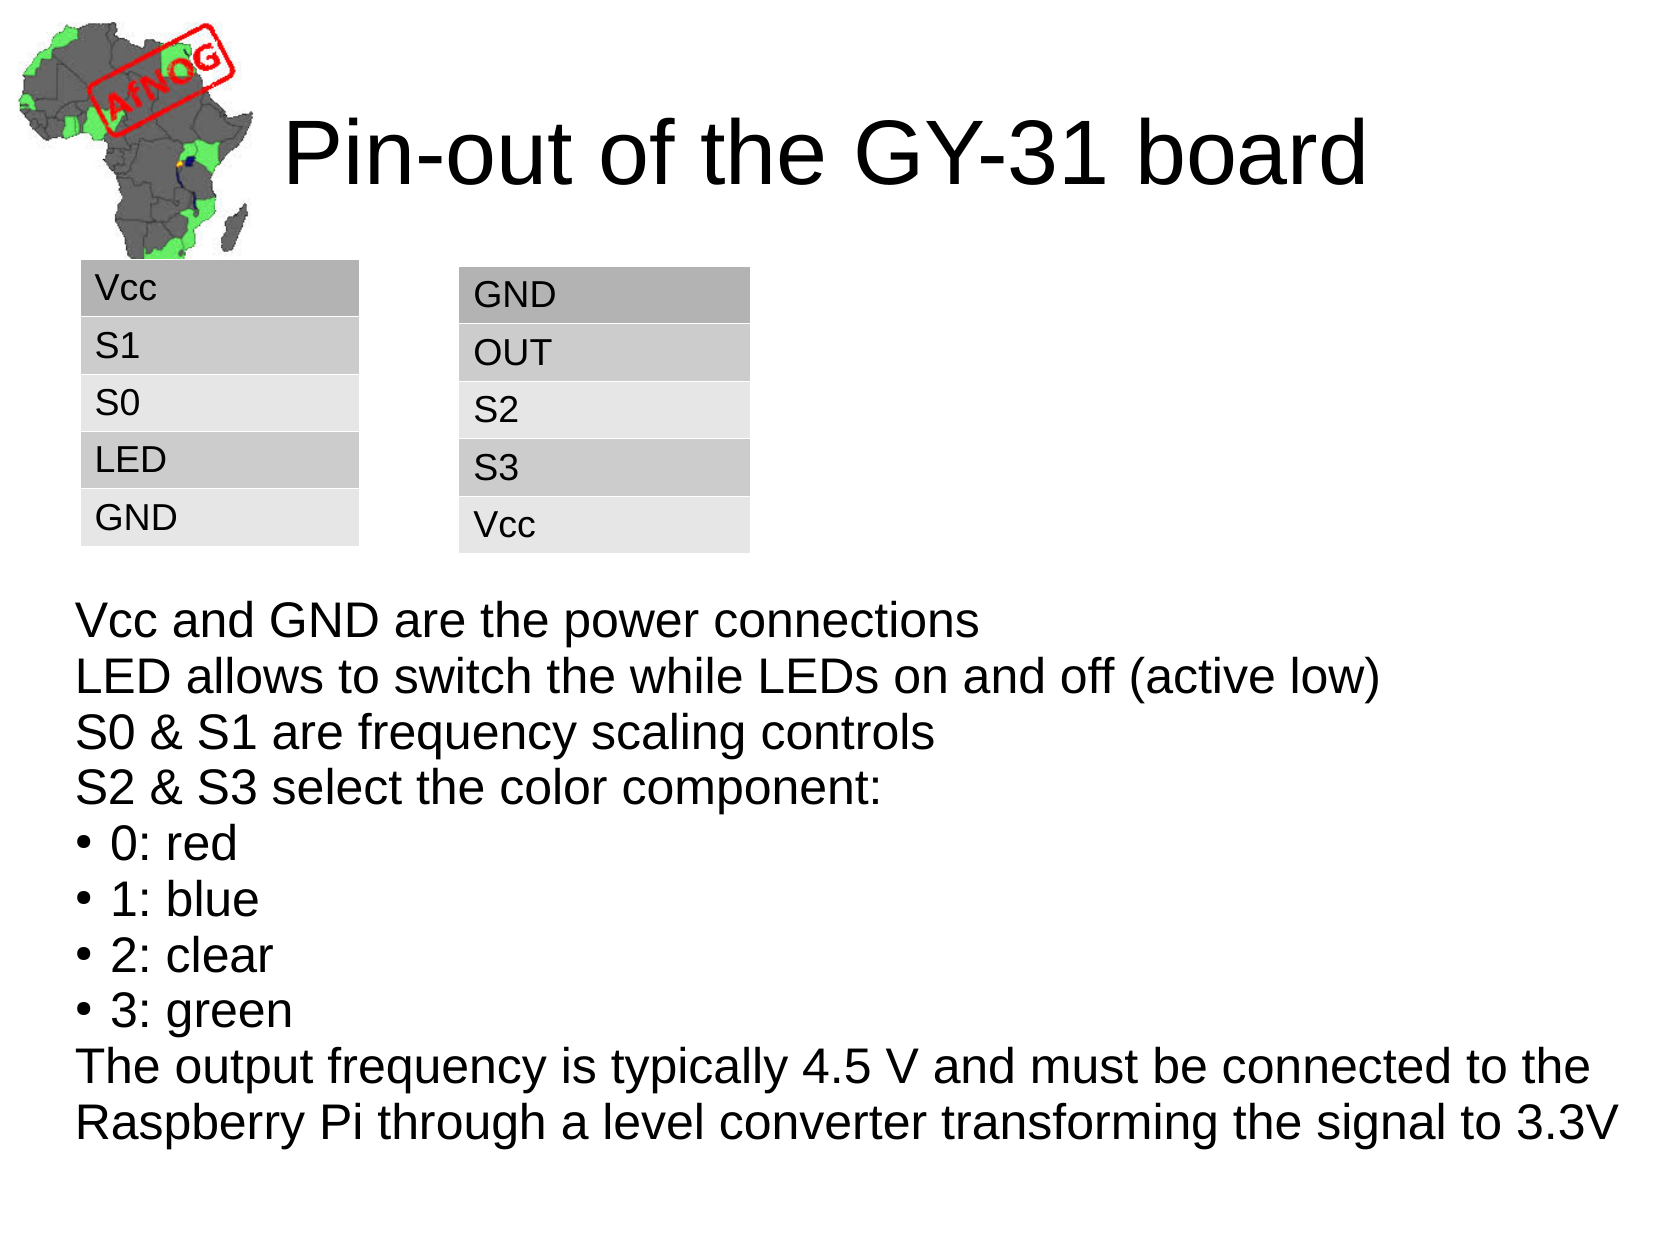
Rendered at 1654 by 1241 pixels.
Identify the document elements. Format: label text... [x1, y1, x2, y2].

table_cell S2 [459, 382, 750, 438]
table_cell GND [81, 489, 359, 546]
table_cell S3 [459, 439, 750, 496]
title Pin-out of the GY-31 board [82, 49, 1571, 257]
text_box Vcc and GND are the power connections LED allows to switch the while LEDs on and off (active low) S0 & S1 are frequency scaling controls S2 & S3 select the color component: 0: red 1: blue 2: clear 3: green The output frequency is typically 4.5 V and must be connected to the Raspberry Pi through a level converter transforming the signal to 3.3V [60, 585, 1635, 1214]
table_cell S0 [81, 375, 359, 431]
table_cell S1 [81, 317, 359, 374]
table_header GND [459, 267, 750, 323]
table_cell OUT [459, 324, 750, 381]
table_header Vcc [81, 260, 359, 316]
table_cell LED [81, 432, 359, 488]
table_cell Vcc [459, 497, 750, 553]
picture [9, 0, 259, 291]
